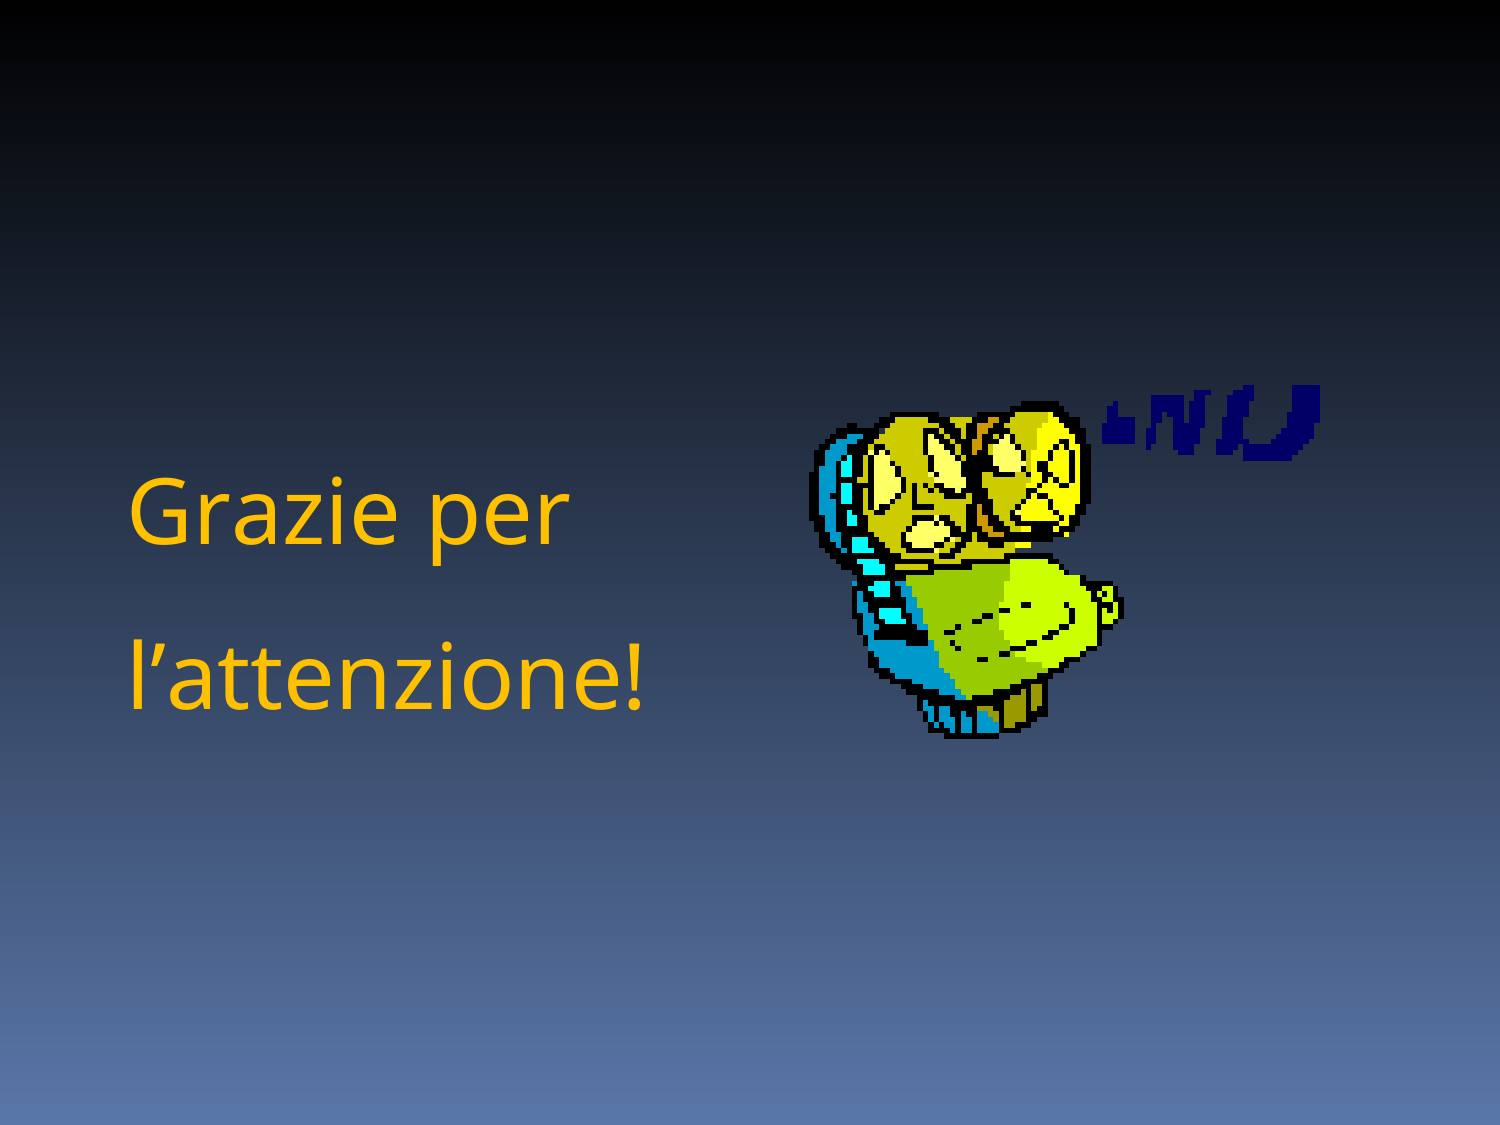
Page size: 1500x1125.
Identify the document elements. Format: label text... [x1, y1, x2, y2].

picture [809, 385, 1320, 739]
text_box Grazie per l’attenzione! [112, 390, 703, 736]
